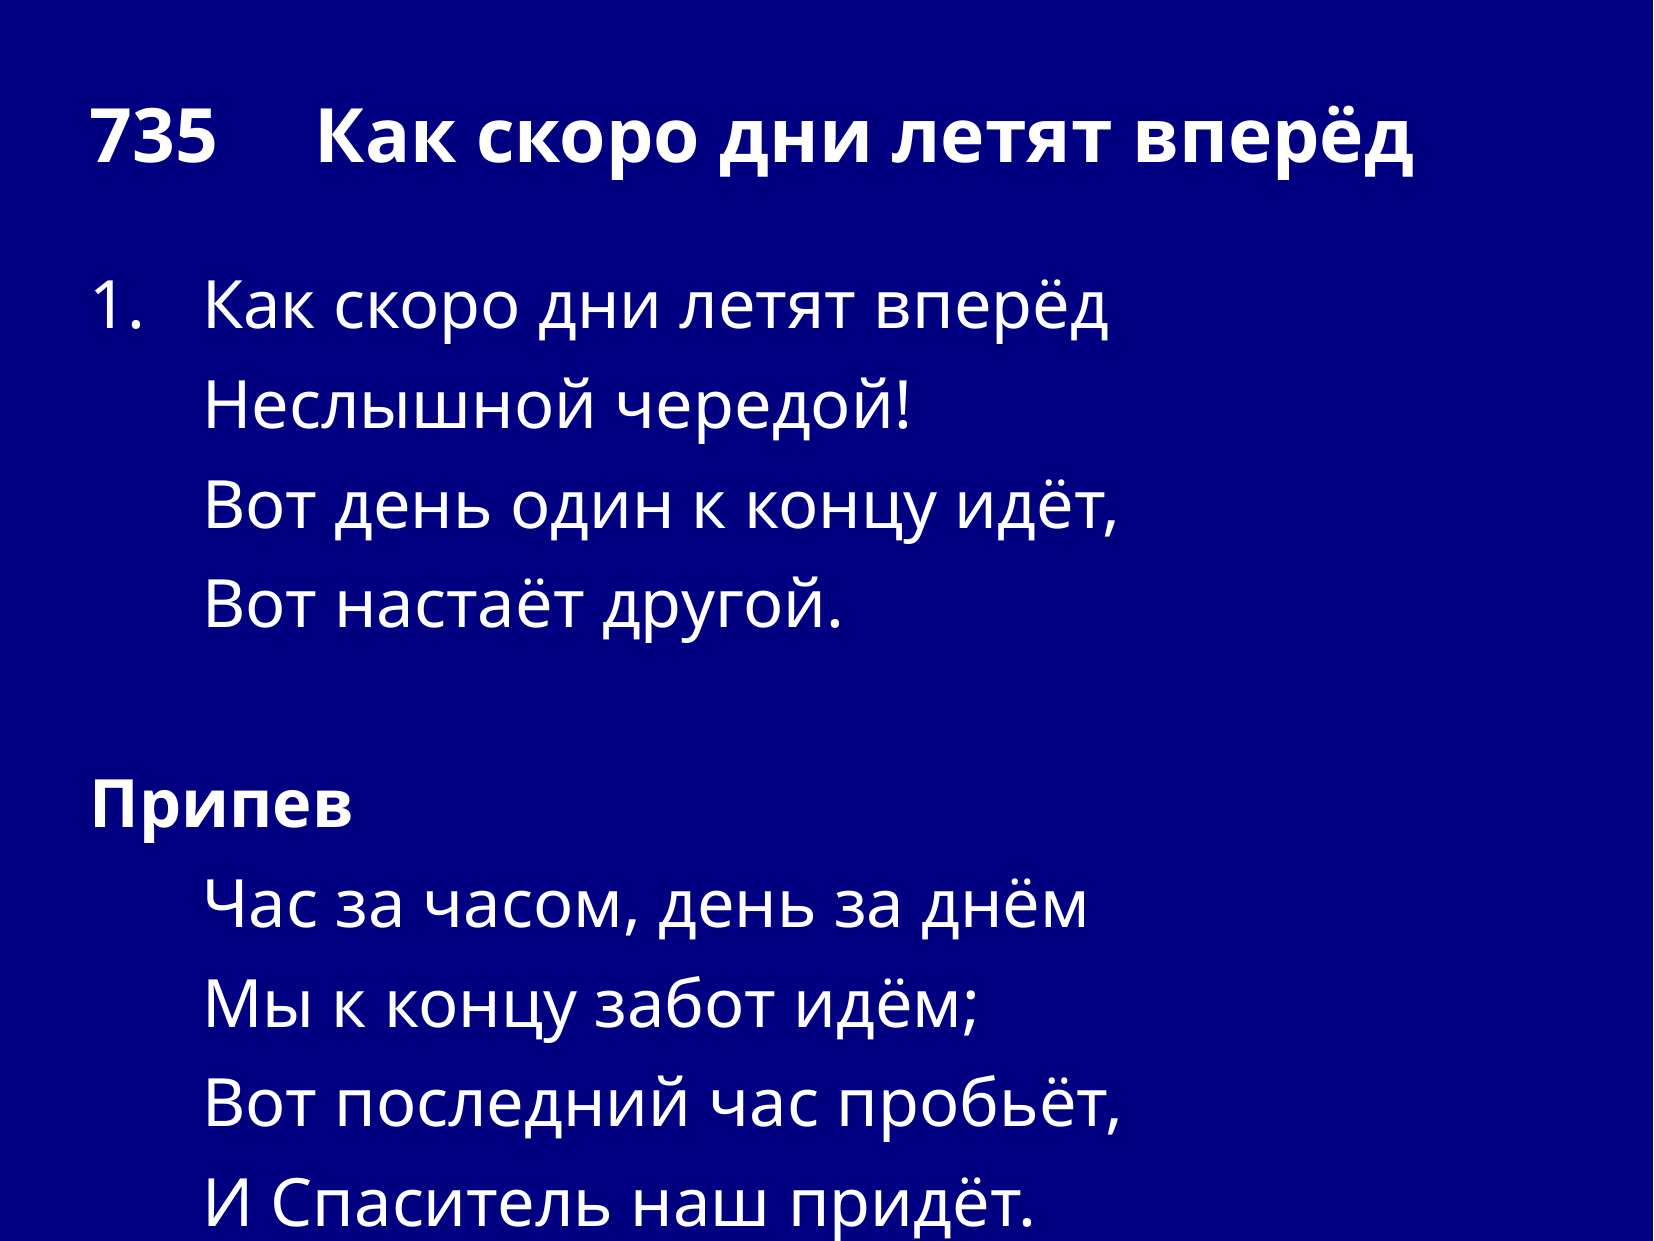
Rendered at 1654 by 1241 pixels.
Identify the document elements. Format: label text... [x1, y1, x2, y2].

text_box 1. Как скоро дни летят вперёд Неслышной чередой! Вот день один к концу идёт, Вот настаёт другой. Припев Час за часом, день за днём Мы к концу забот идём; Вот последний час пробьёт, И Спаситель наш придёт. [75, 188, 1576, 1163]
text_box 735 Как скоро дни летят вперёд [75, 75, 1576, 188]
